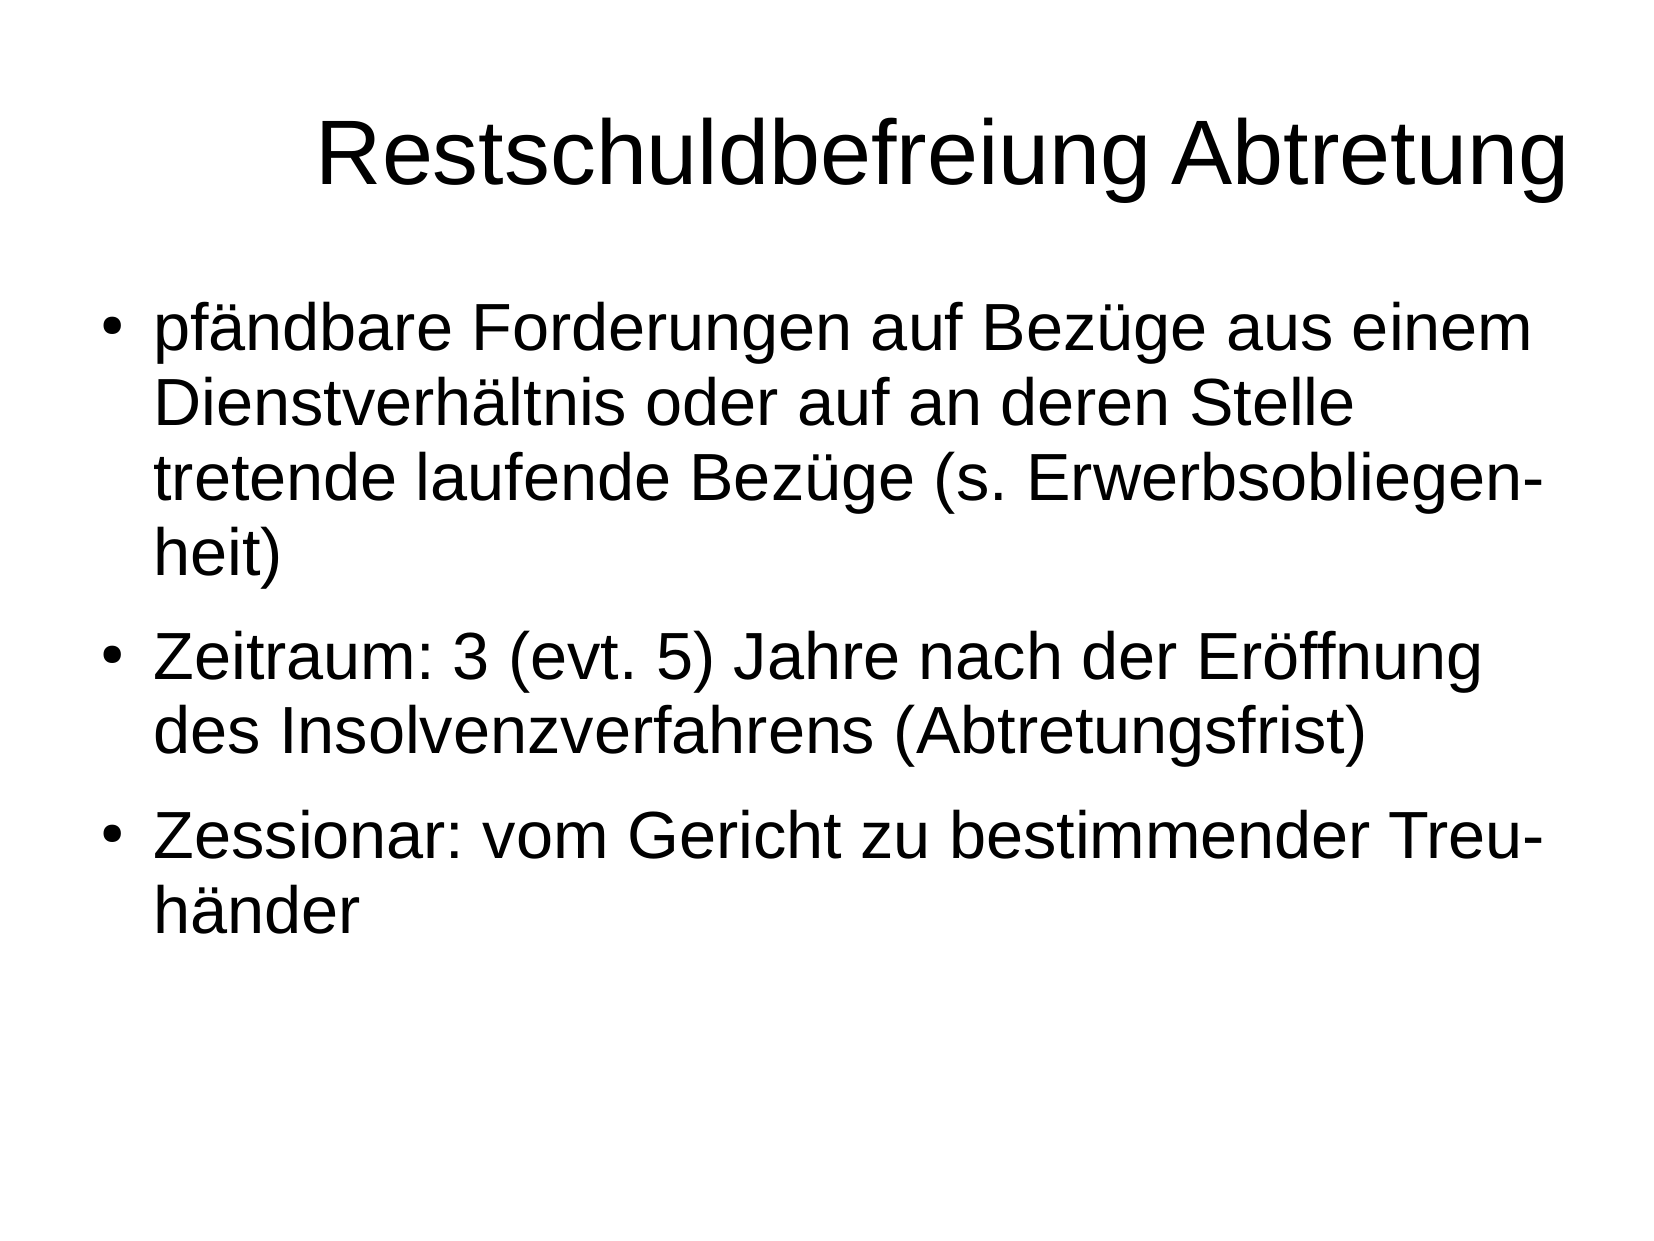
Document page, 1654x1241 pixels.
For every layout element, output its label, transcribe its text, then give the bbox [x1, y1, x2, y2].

title Restschuldbefreiung Abtretung [82, 49, 1571, 257]
list pfändbare Forderungen auf Bezüge aus einem Dienstverhältnis oder auf an deren Stelle tretende laufende Bezüge (s. Erwerbsobliegen-heit) Zeitraum: 3 (evt. 5) Jahre nach der Eröffnung des Insolvenzverfahrens (Abtretungsfrist) Zessionar: vom Gericht zu bestimmender Treu-händer [82, 290, 1571, 1109]
